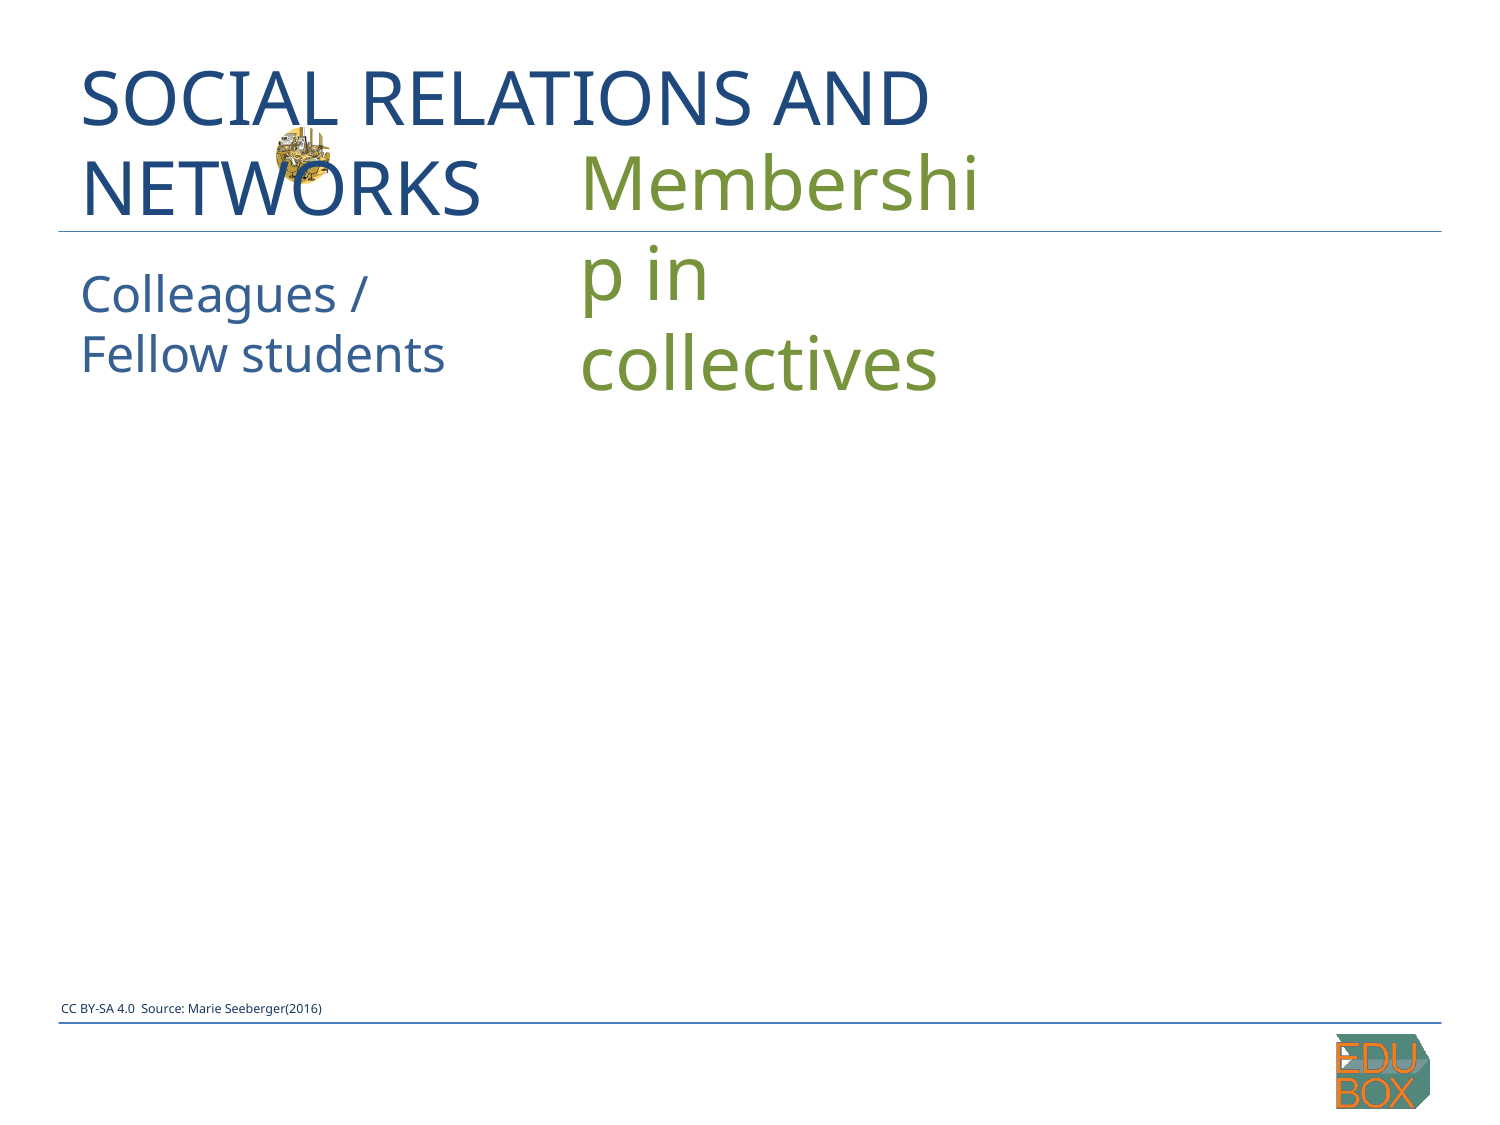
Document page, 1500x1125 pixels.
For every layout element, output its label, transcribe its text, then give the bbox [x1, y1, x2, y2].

title SOCIAL RELATIONS AND NETWORKS [64, 42, 1459, 153]
picture [433, 256, 1235, 1009]
text_box CC BY-SA 4.0 Source: Marie Seeberger(2016) [45, 993, 1121, 1027]
text_box Colleagues / Fellow students [64, 255, 491, 421]
picture [1328, 1028, 1437, 1114]
list Membership in collectives [64, 127, 1040, 247]
